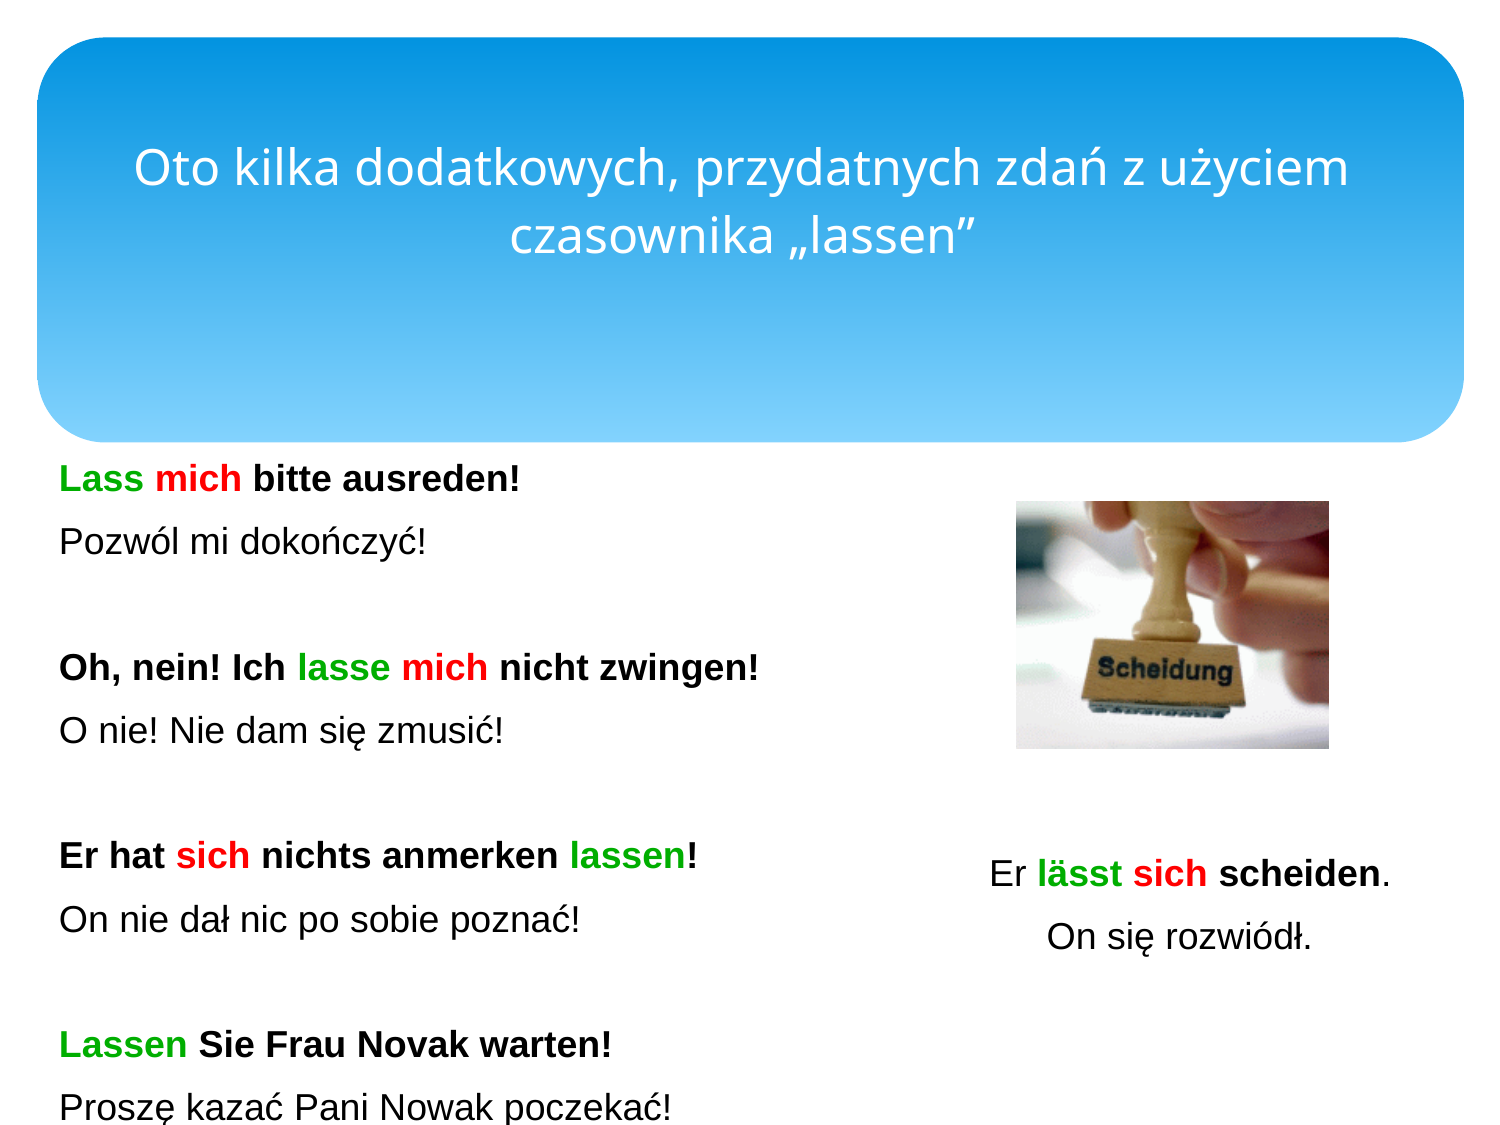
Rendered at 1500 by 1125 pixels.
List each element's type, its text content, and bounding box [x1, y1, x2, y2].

subtitle Lass mich bitte ausreden! Pozwól mi dokończyć! Oh, nein! Ich lasse mich nicht zwingen! O nie! Nie dam się zmusić! Er hat sich nichts anmerken lassen! On nie dał nic po sobie poznać! Lassen Sie Frau Novak warten! Proszę kazać Pani Nowak poczekać! [59, 442, 1275, 1123]
title Oto kilka dodatkowych, przydatnych zdań z użyciem czasownika „lassen” [67, 104, 1418, 296]
text_box Er lässt sich scheiden. On się rozwiódł. [974, 823, 1407, 945]
picture [1016, 501, 1329, 749]
